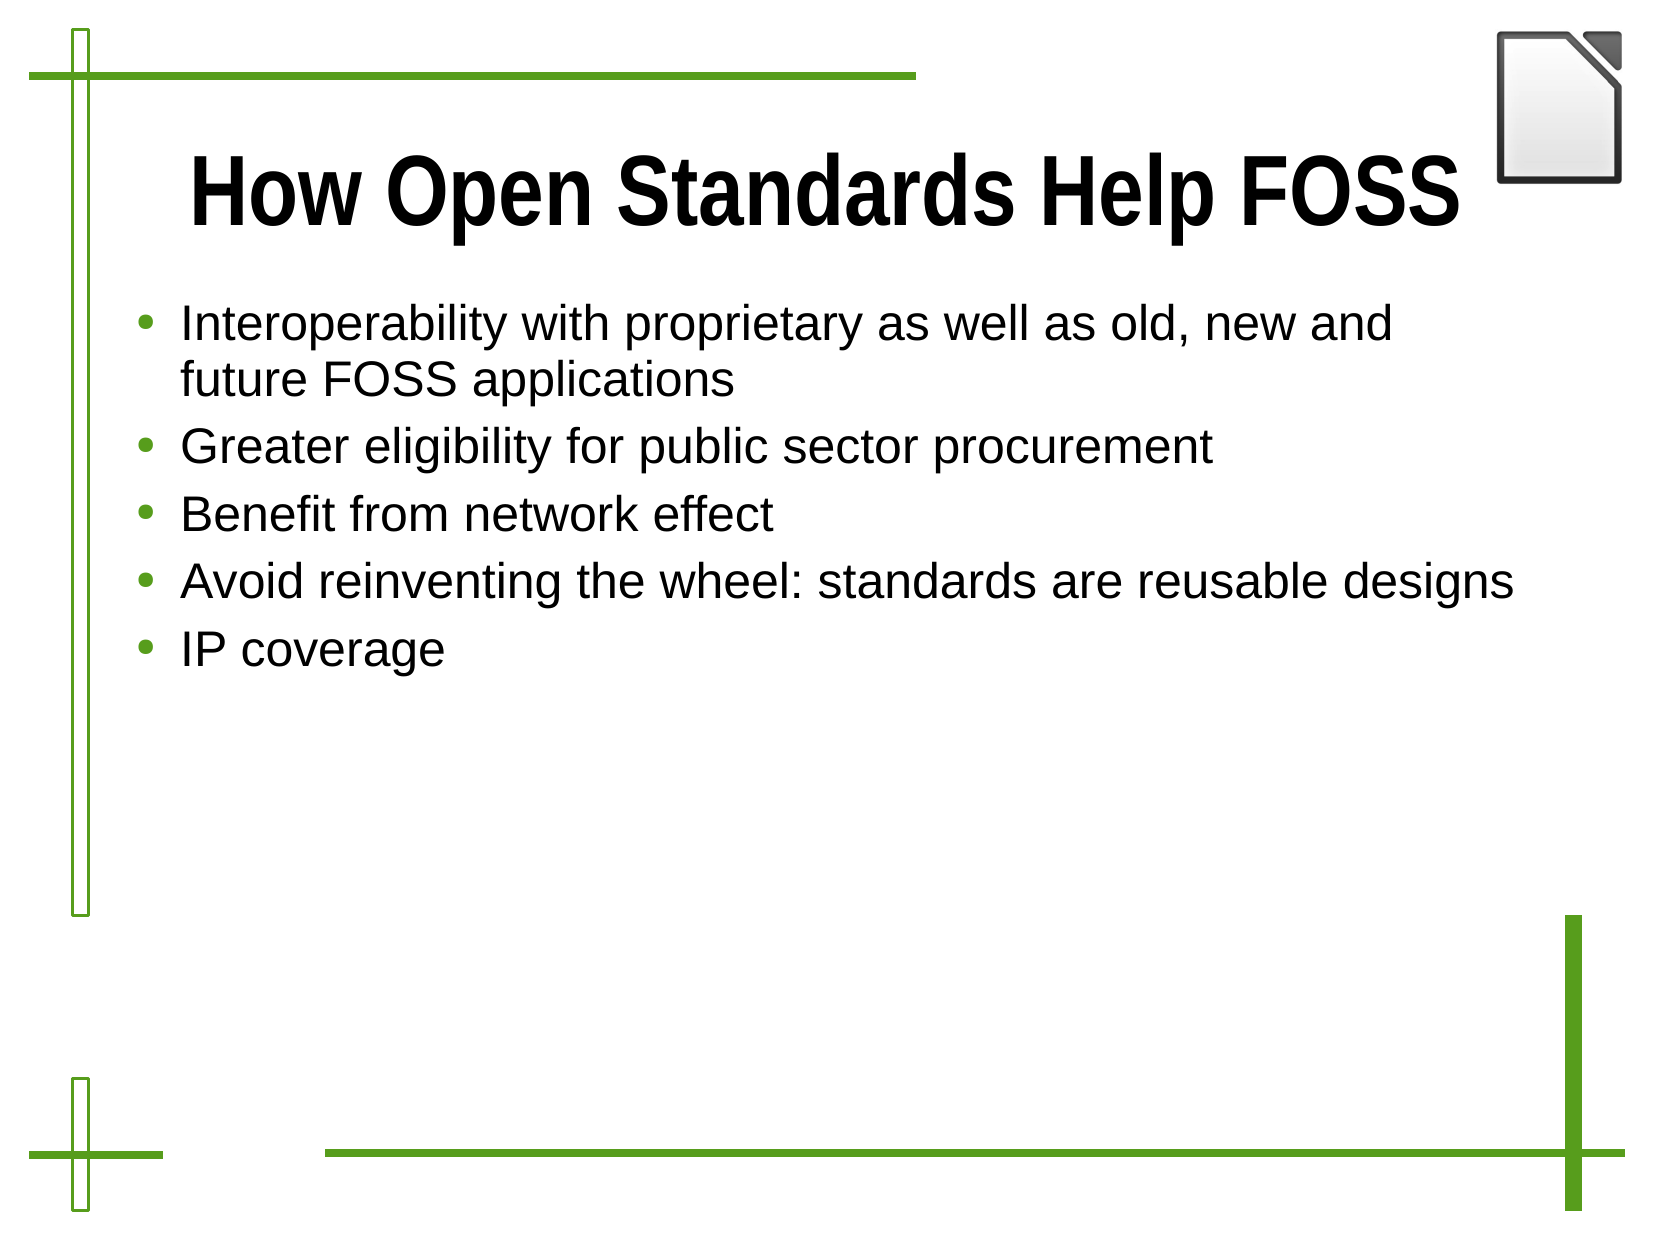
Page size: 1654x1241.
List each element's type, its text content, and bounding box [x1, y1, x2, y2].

title How Open Standards Help FOSS [118, 118, 1536, 260]
picture [1494, 29, 1624, 186]
list Interoperability with proprietary as well as old, new and future FOSS applications Greater eligibility for public sector procurement Benefit from network effect Avoid reinventing the wheel: standards are reusable designs IP coverage [118, 295, 1536, 1123]
